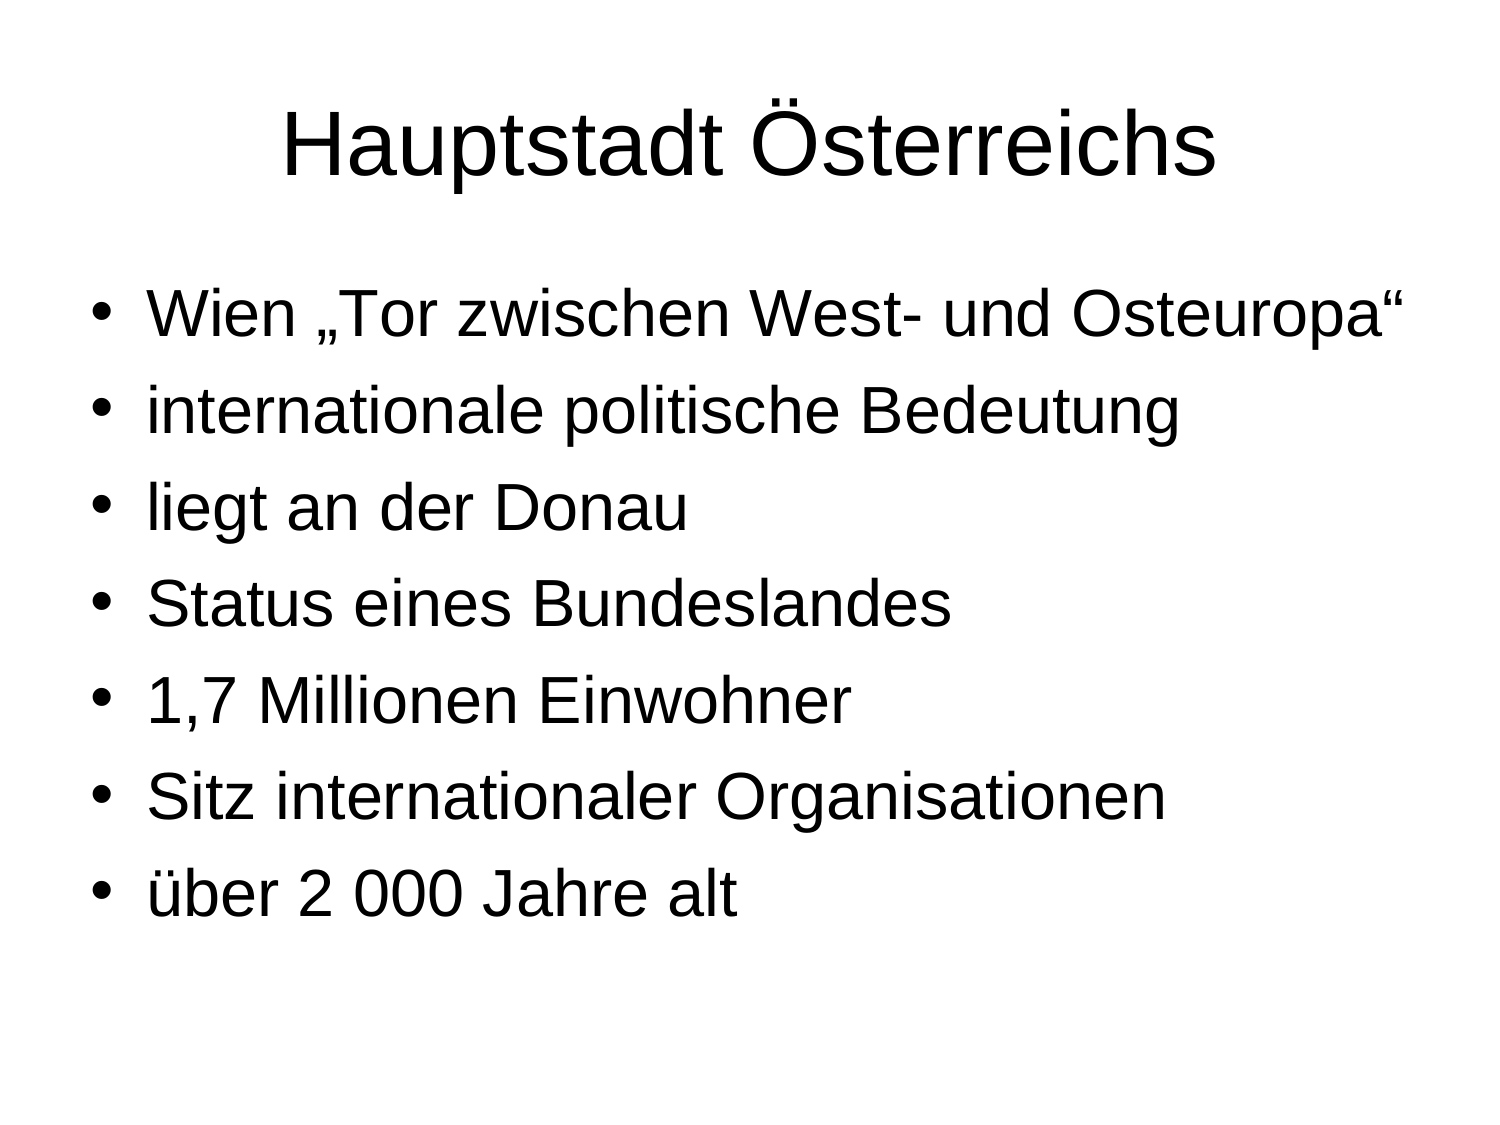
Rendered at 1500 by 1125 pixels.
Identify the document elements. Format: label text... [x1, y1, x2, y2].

list Wien „Tor zwischen West- und Osteuropa“ internationale politische Bedeutung liegt an der Donau Status eines Bundeslandes 1,7 Millionen Einwohner Sitz internationaler Organisationen über 2 000 Jahre alt [75, 262, 1426, 1034]
title Hauptstadt Österreichs [75, 45, 1426, 233]
